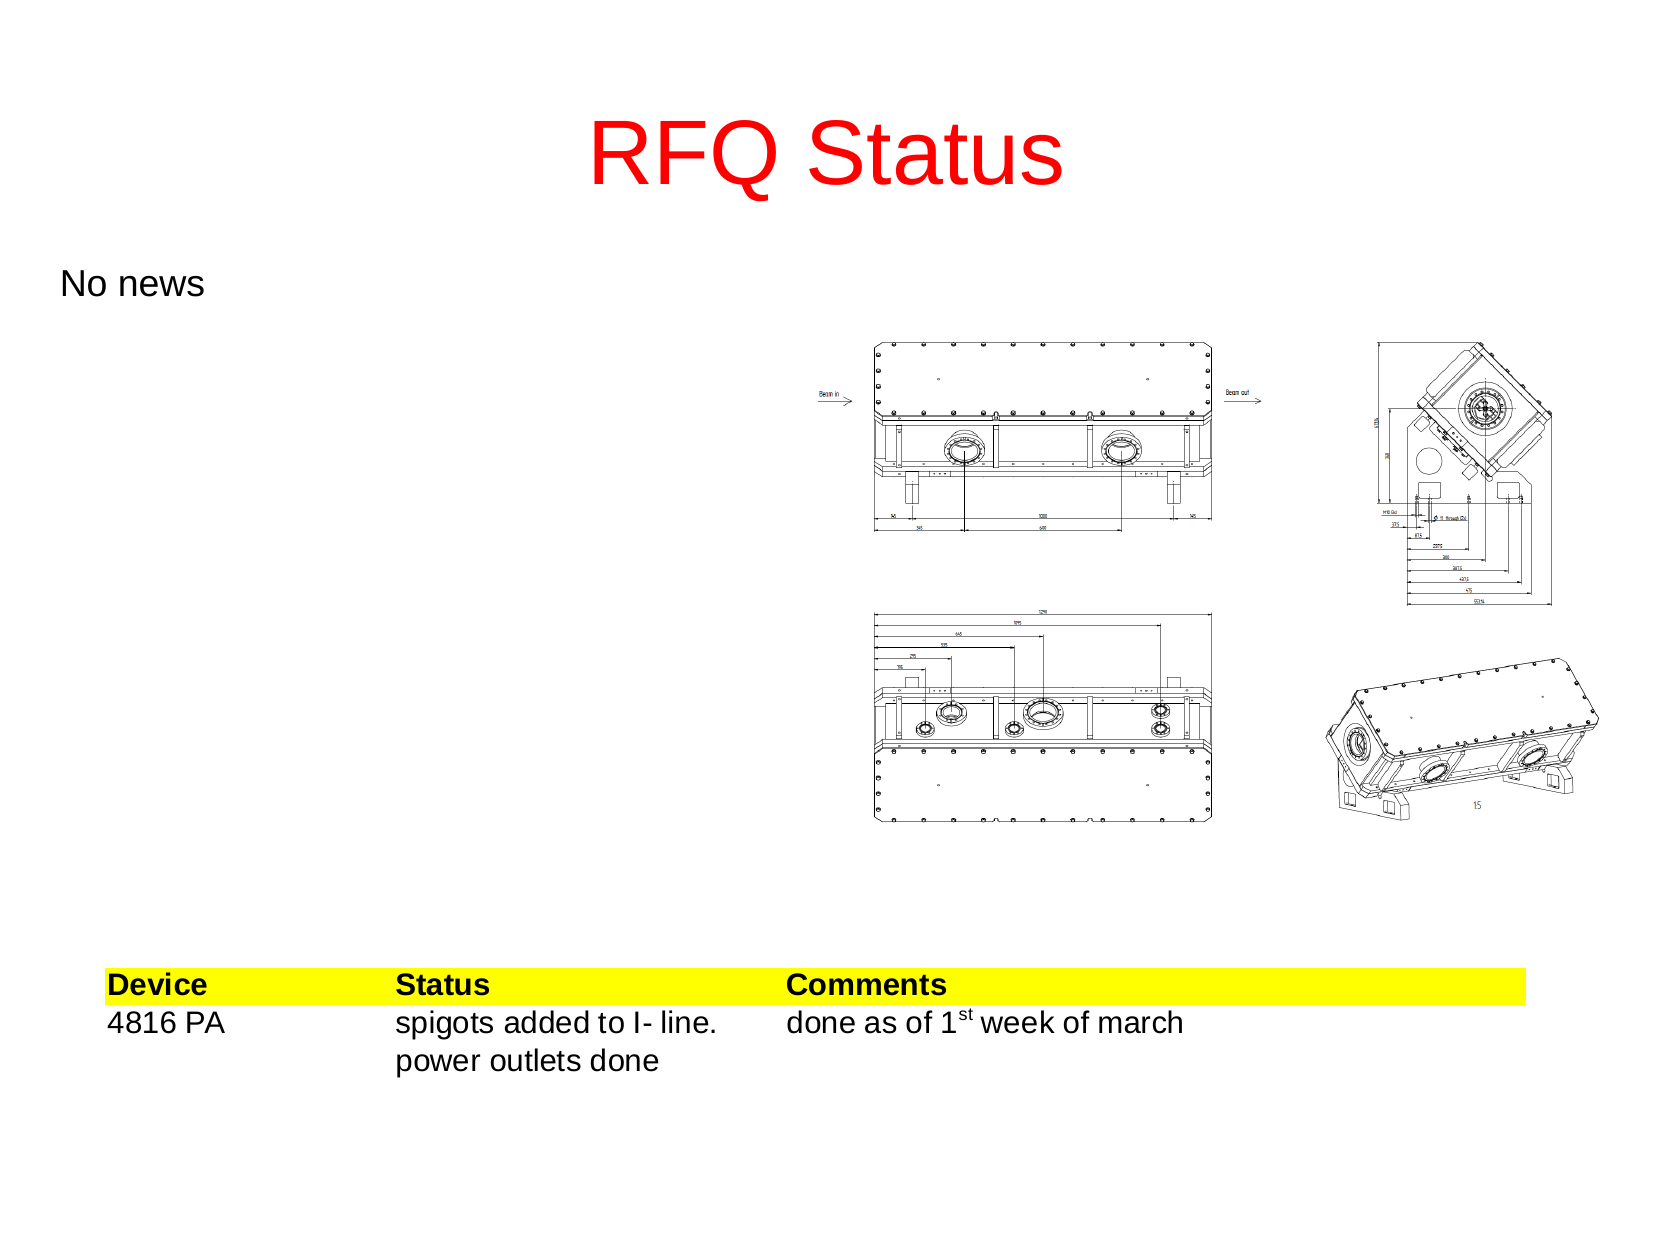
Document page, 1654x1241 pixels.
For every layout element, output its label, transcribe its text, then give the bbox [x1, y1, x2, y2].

title RFQ Status [82, 49, 1571, 257]
text_box No news [45, 255, 803, 396]
picture [802, 292, 1616, 825]
chart [105, 967, 1529, 1241]
